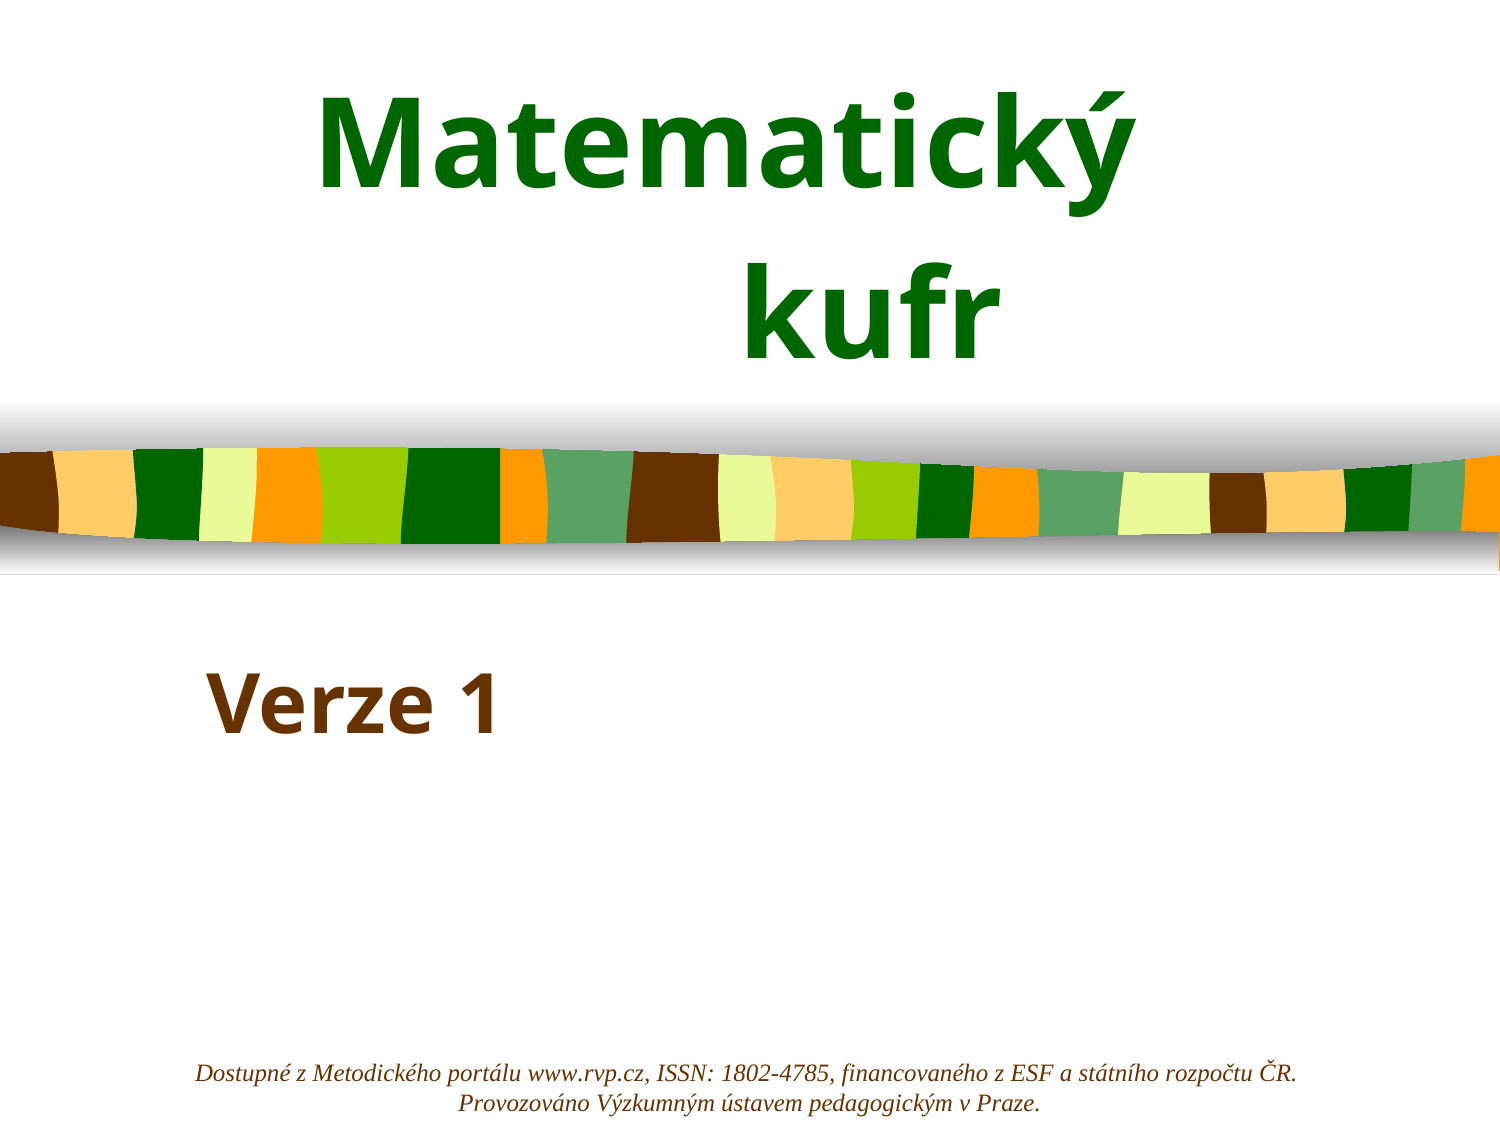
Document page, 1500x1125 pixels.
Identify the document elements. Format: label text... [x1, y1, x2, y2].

text_box Dostupné z Metodického portálu www.rvp.cz, ISSN: 1802-4785, financovaného z ESF a státního rozpočtu ČR. Provozováno Výzkumným ústavem pedagogickým v Praze. [0, 1049, 1500, 1125]
text_box Verze 1 [191, 637, 1242, 926]
title Matematický kufr [287, 87, 1325, 403]
